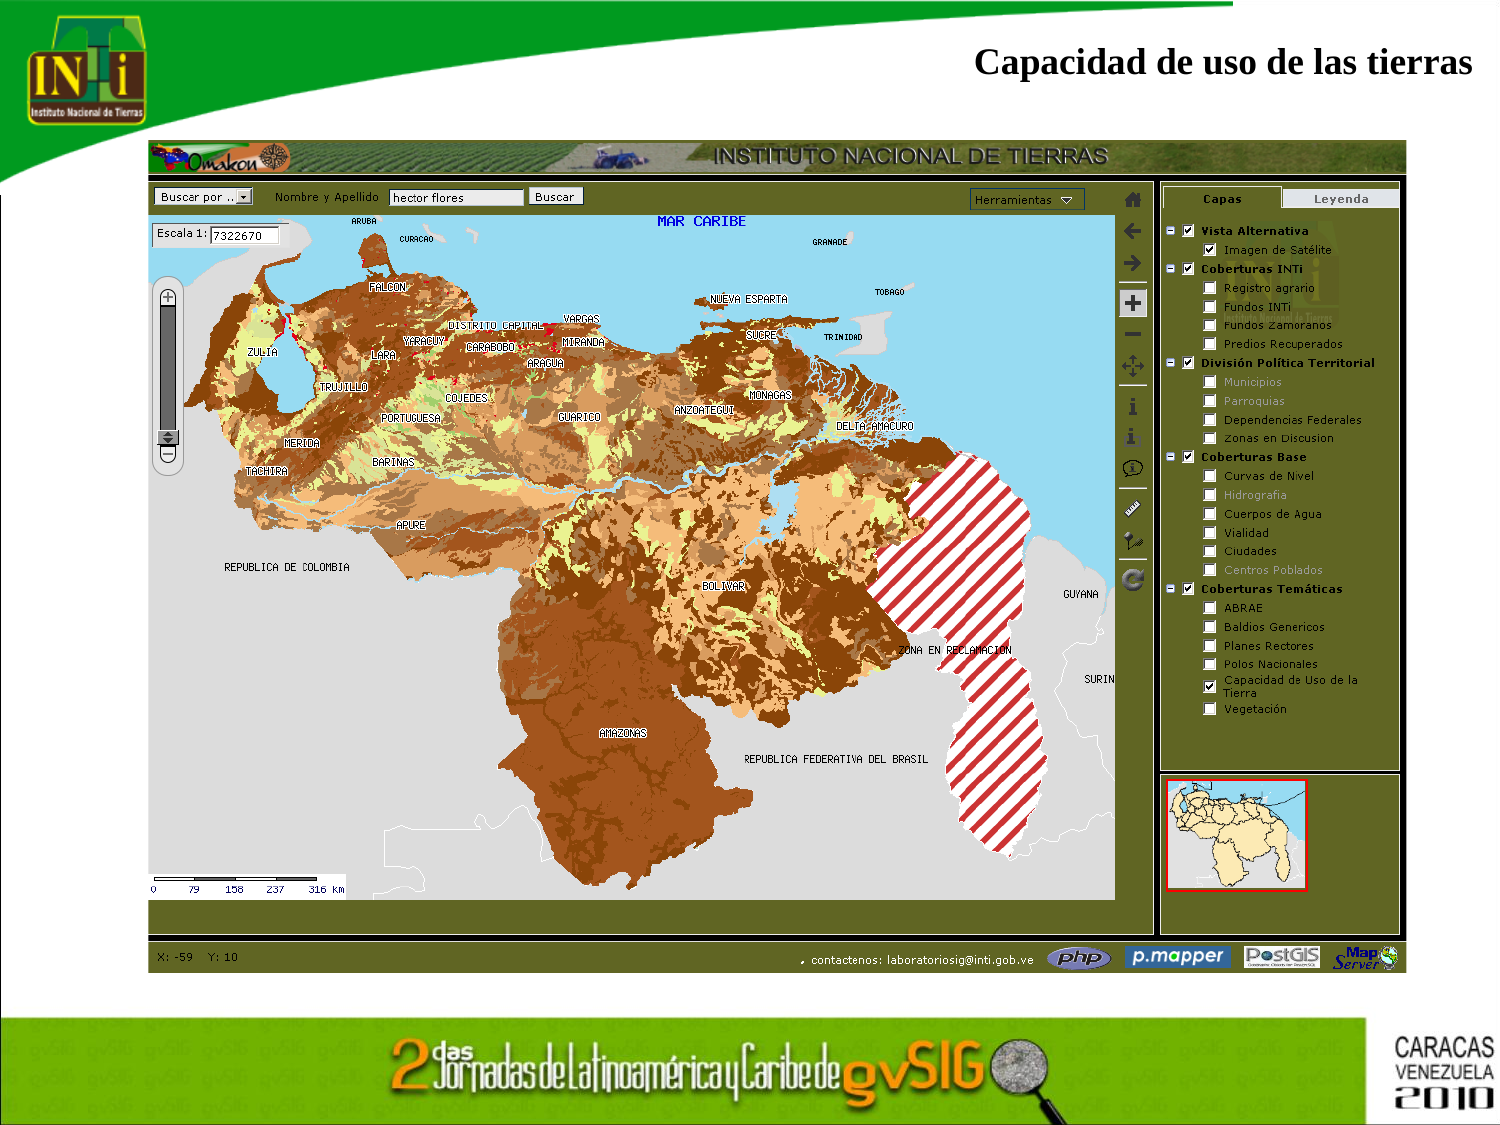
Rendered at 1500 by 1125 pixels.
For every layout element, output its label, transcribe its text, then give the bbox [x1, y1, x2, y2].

picture [0, 0, 1500, 1125]
text_box Capacidad de uso de las tierras [738, 29, 1489, 90]
